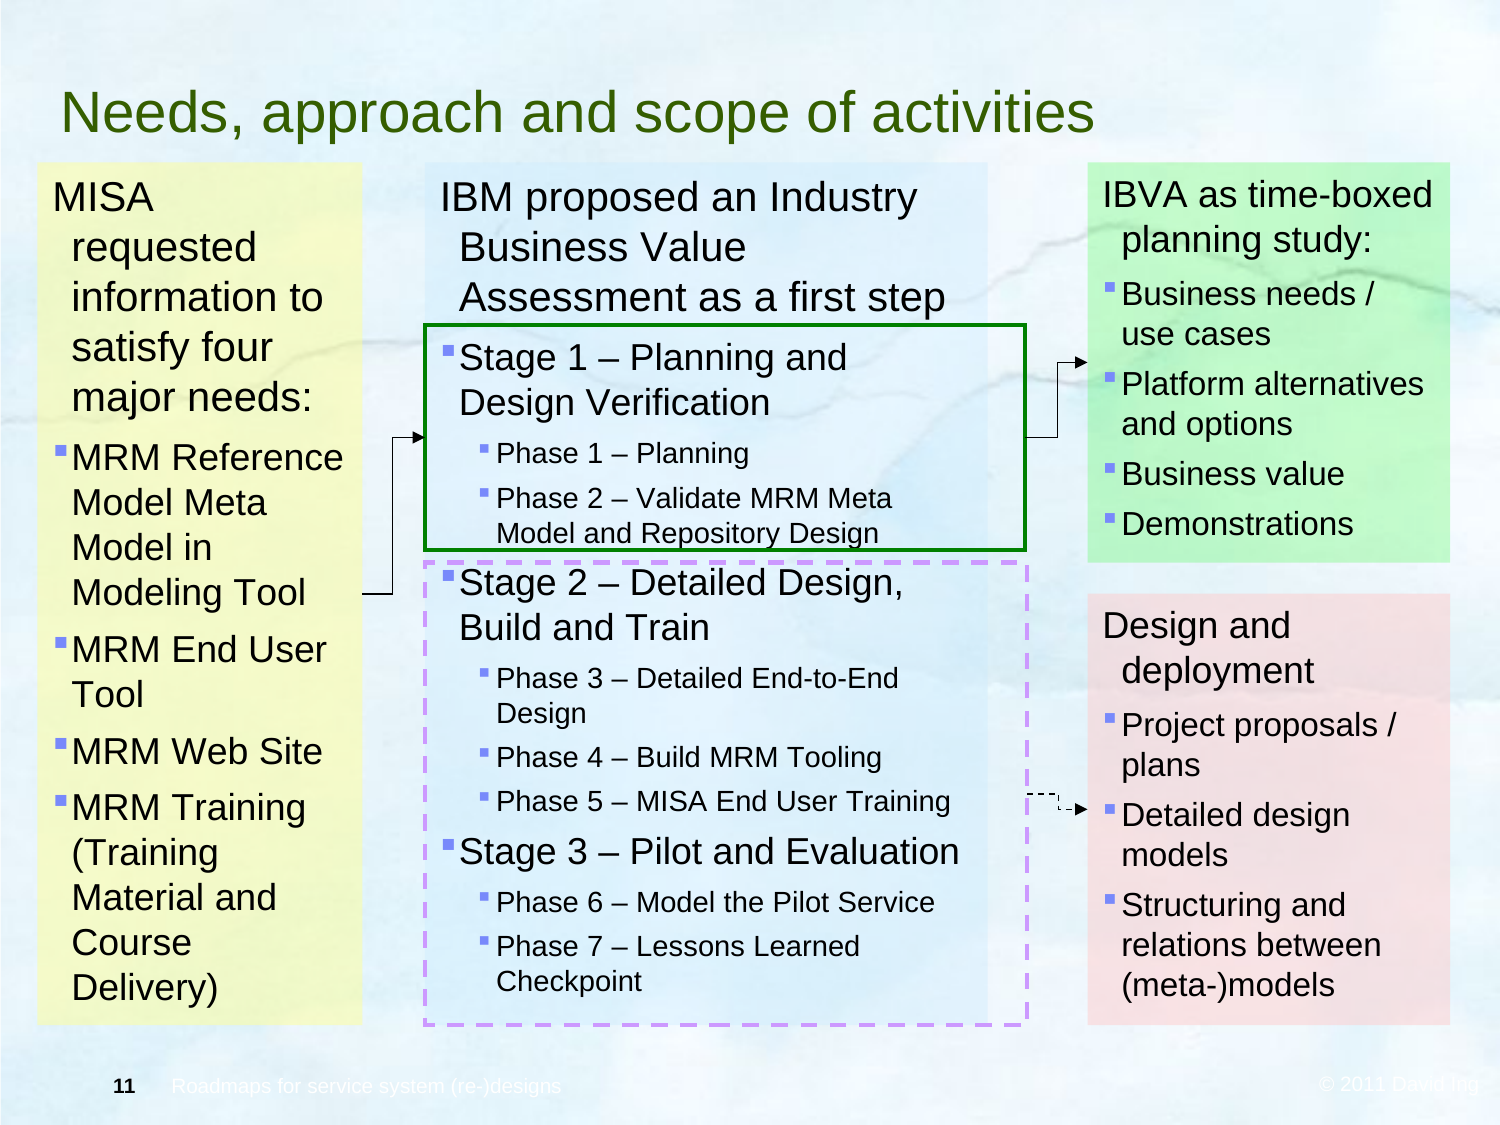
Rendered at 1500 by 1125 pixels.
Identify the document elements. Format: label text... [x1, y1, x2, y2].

text_box IBM proposed an Industry Business Value Assessment as a first step Stage 1 – Planning and Design Verification Phase 1 – Planning Phase 2 – Validate MRM Meta Model and Repository Design Stage 2 – Detailed Design, Build and Train Phase 3 – Detailed End-to-End Design Phase 4 – Build MRM Tooling Phase 5 – MISA End User Training Stage 3 – Pilot and Evaluation Phase 6 – Model the Pilot Service Phase 7 – Lessons Learned Checkpoint [424, 162, 988, 323]
text_box IBM proposed an Industry Business Value Assessment as a first step Stage 1 – Planning and Design Verification Phase 1 – Planning Phase 2 – Validate MRM Meta Model and Repository Design Stage 2 – Detailed Design, Build and Train Phase 3 – Detailed End-to-End Design Phase 4 – Build MRM Tooling Phase 5 – MISA End User Training Stage 3 – Pilot and Evaluation Phase 6 – Model the Pilot Service Phase 7 – Lessons Learned Checkpoint [427, 327, 988, 548]
text_box IBVA as time-boxed planning study: Business needs / use cases Platform alternatives and options Business value Demonstrations [1087, 162, 1451, 563]
text_box Design and deployment Project proposals / plans Detailed design models Structuring and relations between (meta-)models [1087, 593, 1451, 1026]
title Needs, approach and scope of activities [25, 74, 1378, 201]
picture [0, 0, 1500, 1125]
text_box IBM proposed an Industry Business Value Assessment as a first step Stage 1 – Planning and Design Verification Phase 1 – Planning Phase 2 – Validate MRM Meta Model and Repository Design Stage 2 – Detailed Design, Build and Train Phase 3 – Detailed End-to-End Design Phase 4 – Build MRM Tooling Phase 5 – MISA End User Training Stage 3 – Pilot and Evaluation Phase 6 – Model the Pilot Service Phase 7 – Lessons Learned Checkpoint [424, 552, 988, 1026]
text_box MISA requested information to satisfy four major needs: MRM Reference Model Meta Model in Modeling Tool MRM End User Tool MRM Web Site MRM Training (Training Material and Course Delivery) [37, 162, 363, 1026]
